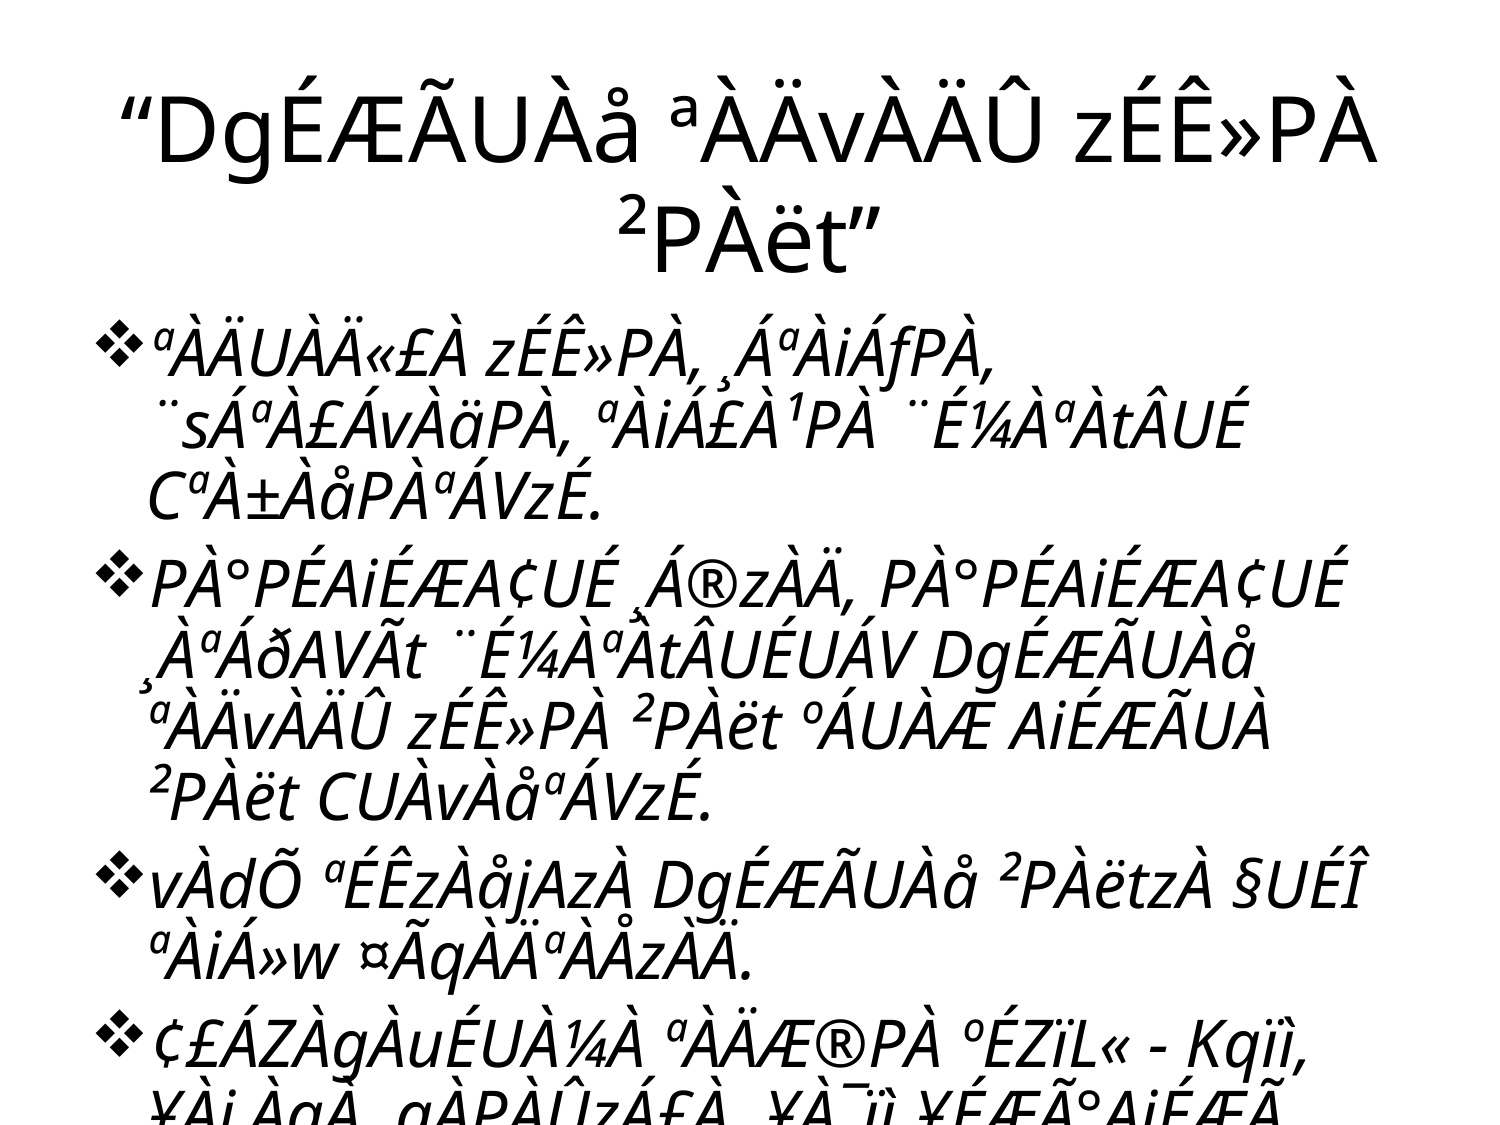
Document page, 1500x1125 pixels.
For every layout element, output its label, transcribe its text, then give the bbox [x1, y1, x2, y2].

title “DgÉÆÃUÀå ªÀÄvÀÄÛ zÉÊ»PÀ ²PÀët” [75, 87, 1426, 276]
list ªÀÄUÀÄ«£À zÉÊ»PÀ, ¸ÁªÀiÁfPÀ, ¨sÁªÀ£ÁvÀäPÀ, ªÀiÁ£À¹PÀ ¨É¼ÀªÀtÂUÉ CªÀ±ÀåPÀªÁVzÉ. PÀ°PÉAiÉÆA¢UÉ ¸Á®zÀÄ, PÀ°PÉAiÉÆA¢UÉ ¸ÀªÁðAVÃt ¨É¼ÀªÀtÂUÉUÁV DgÉÆÃUÀå ªÀÄvÀÄÛ zÉÊ»PÀ ²PÀët ºÁUÀÆ AiÉÆÃUÀ ²PÀët CUÀvÀåªÁVzÉ. vÀdÕ ªÉÊzÀåjAzÀ DgÉÆÃUÀå ²PÀëtzÀ §UÉÎ ªÀiÁ»w ¤ÃqÀÄªÀÅzÀÄ. ¢£ÁZÀgÀuÉUÀ¼À ªÀÄÆ®PÀ ºÉZïL« - Kqïì, ¥Àj¸ÀgÀ, gÀPÀÛzÁ£À, ¥À¯ïì ¥ÉÆÃ°AiÉÆÃ ªÀiÁ»w ¤ÃqÀÄªÀÅzÀÄ. [75, 312, 1426, 1056]
